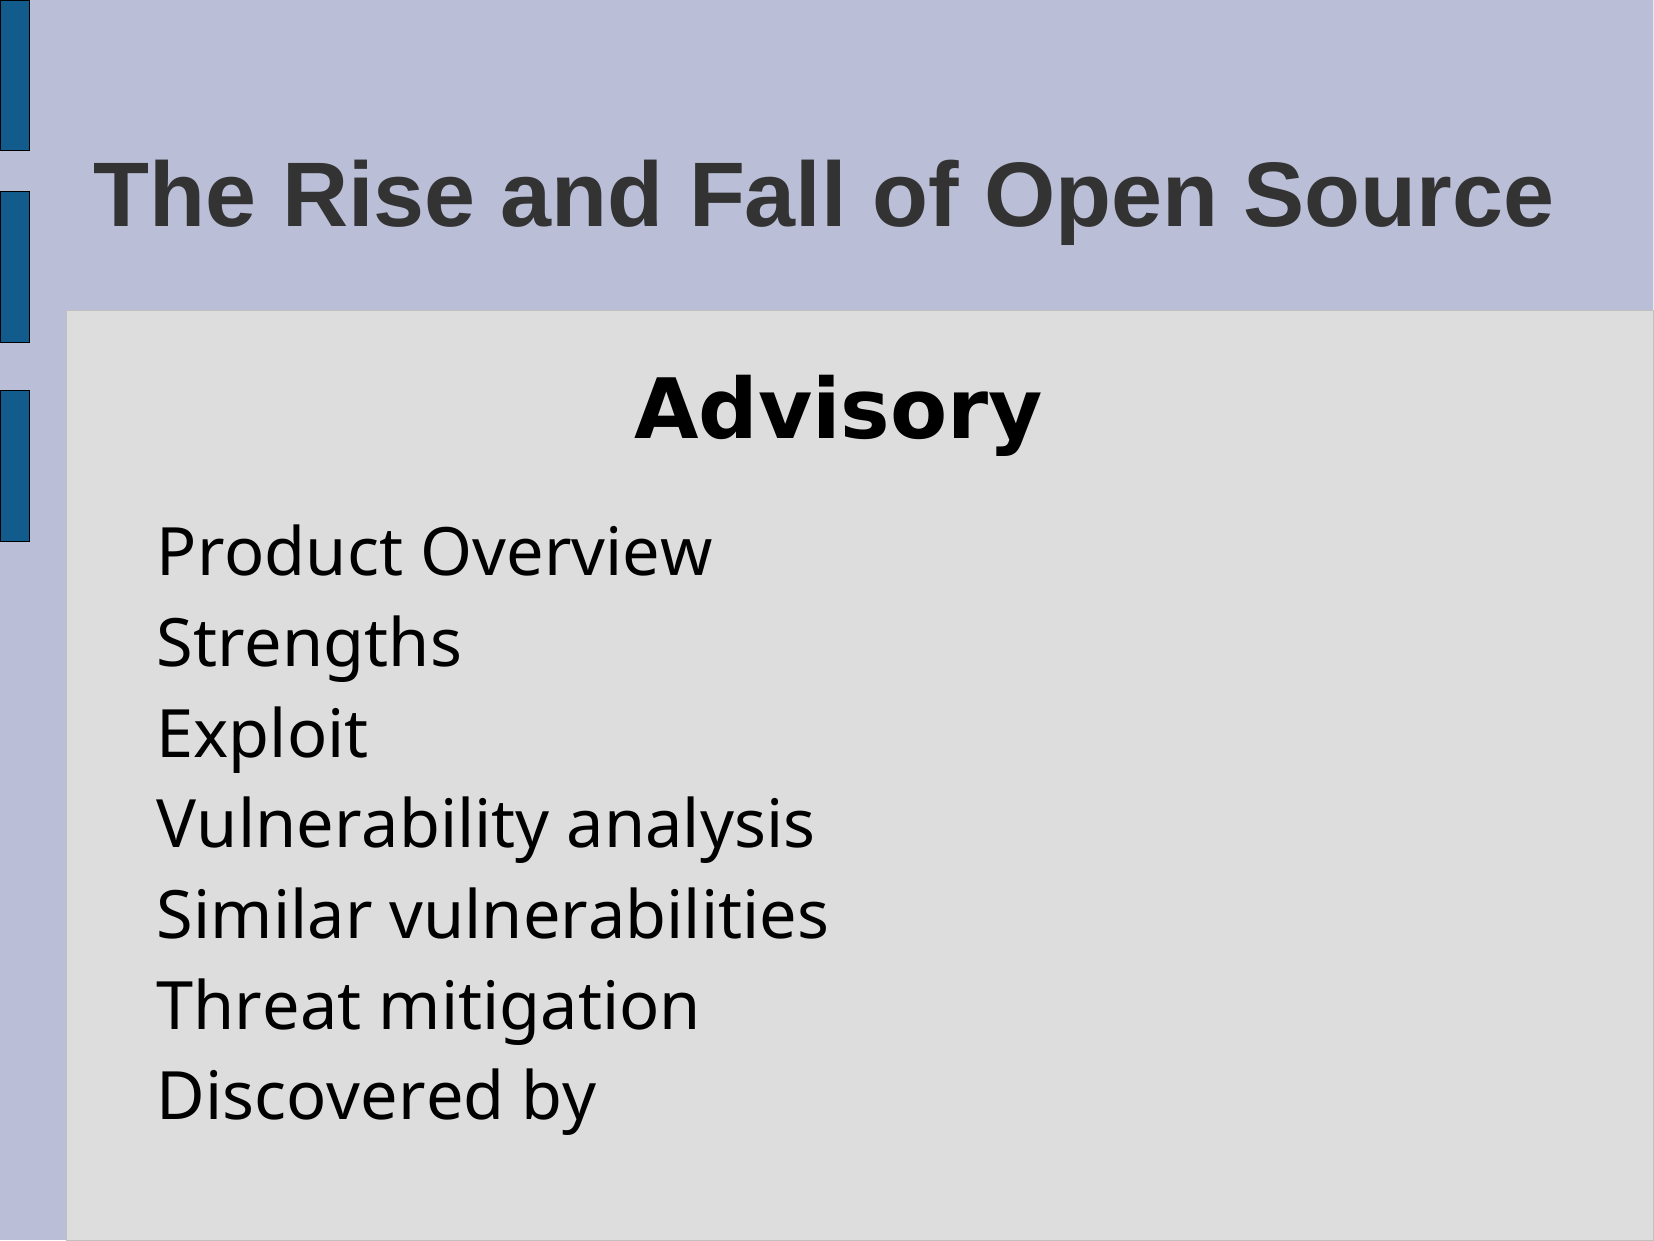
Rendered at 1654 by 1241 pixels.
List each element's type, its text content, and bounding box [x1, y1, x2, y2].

title The Rise and Fall of Open Source [37, 98, 1613, 291]
subtitle Product Overview Strengths Exploit Vulnerability analysis Similar vulnerabilities Threat mitigation Discovered by [121, 525, 1534, 1119]
text_box Advisory [101, 354, 1576, 488]
